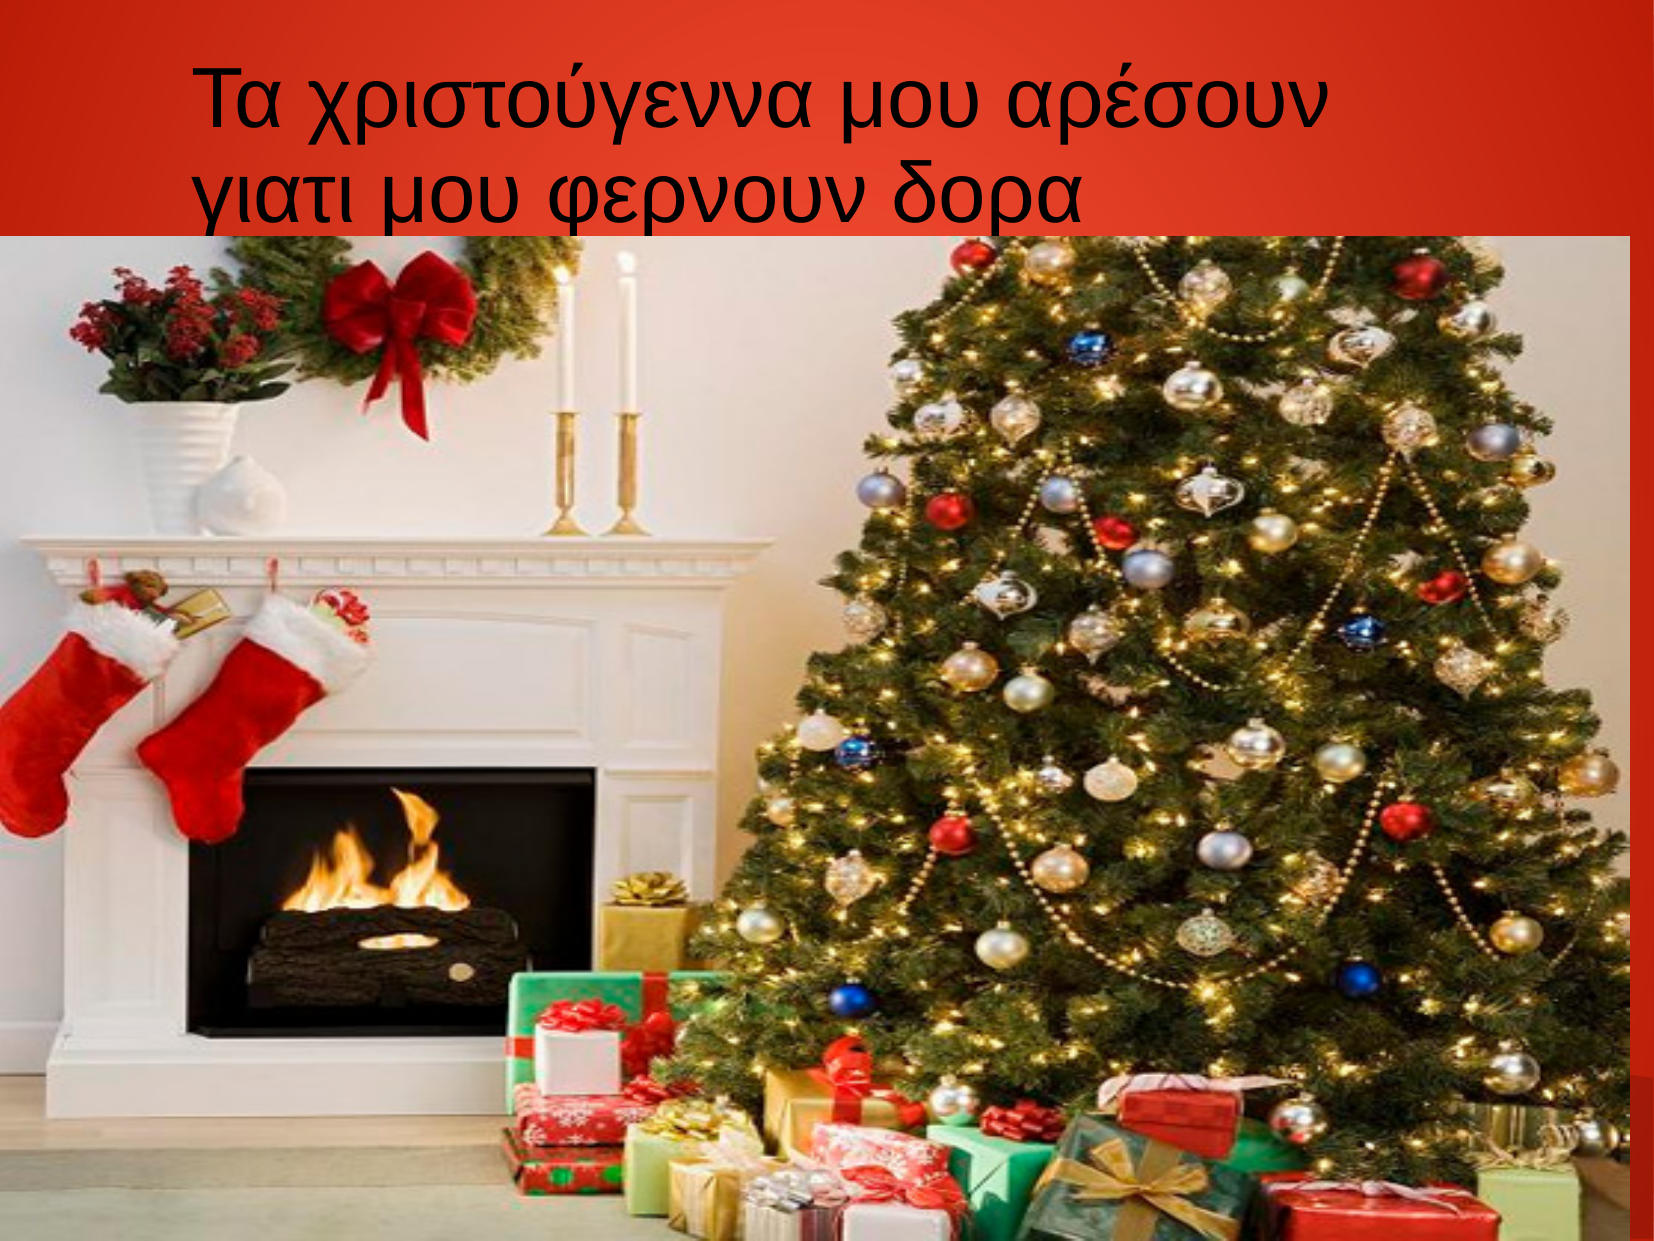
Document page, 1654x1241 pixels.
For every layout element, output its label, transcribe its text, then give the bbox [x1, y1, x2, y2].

picture [0, 236, 1630, 1241]
text_box Τα χριστούγεννα μου αρέσουν γιατι μου φερνουν δορα [177, 42, 1394, 236]
